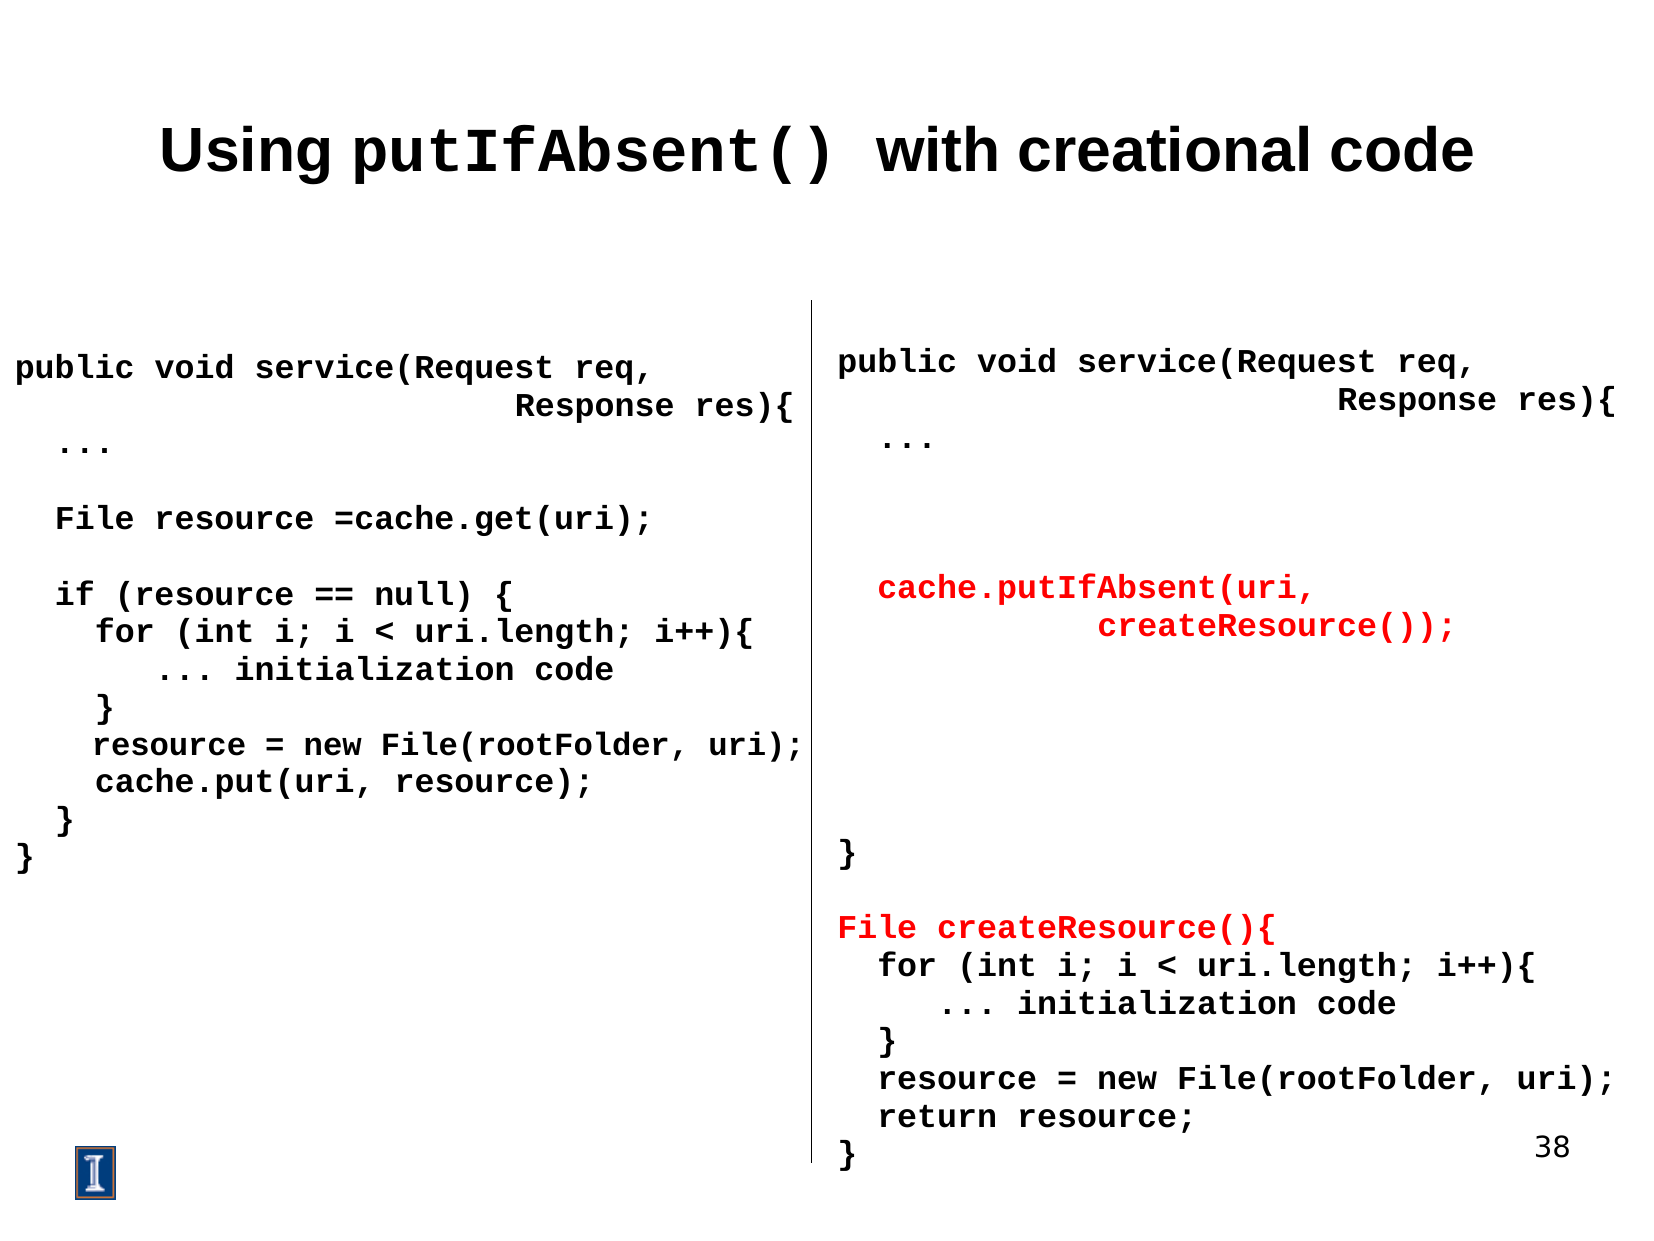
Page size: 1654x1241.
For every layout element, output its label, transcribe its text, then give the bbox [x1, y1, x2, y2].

title Using putIfAbsent() with creational code [0, 57, 1654, 249]
text_box public void service(Request req, Response res){ ... File resource =cache.get(uri); if (resource == null) { for (int i; i < uri.length; i++){ ... initialization code } resource = new File(rootFolder, uri); cache.put(uri, resource); } } [812, 343, 822, 920]
picture [75, 1146, 116, 1200]
text_box public void service(Request req, Response res){ ... cache.putIfAbsent(uri, createResource()); } File createResource(){ for (int i; i < uri.length; i++){ ... initialization code } resource = new File(rootFolder, uri); return resource; } [822, 337, 1651, 1208]
text_box public void service(Request req, Response res){ ... File resource =cache.get(uri); if (resource == null) { for (int i; i < uri.length; i++){ ... initialization code } resource = new File(rootFolder, uri); cache.put(uri, resource); } } [0, 343, 811, 920]
